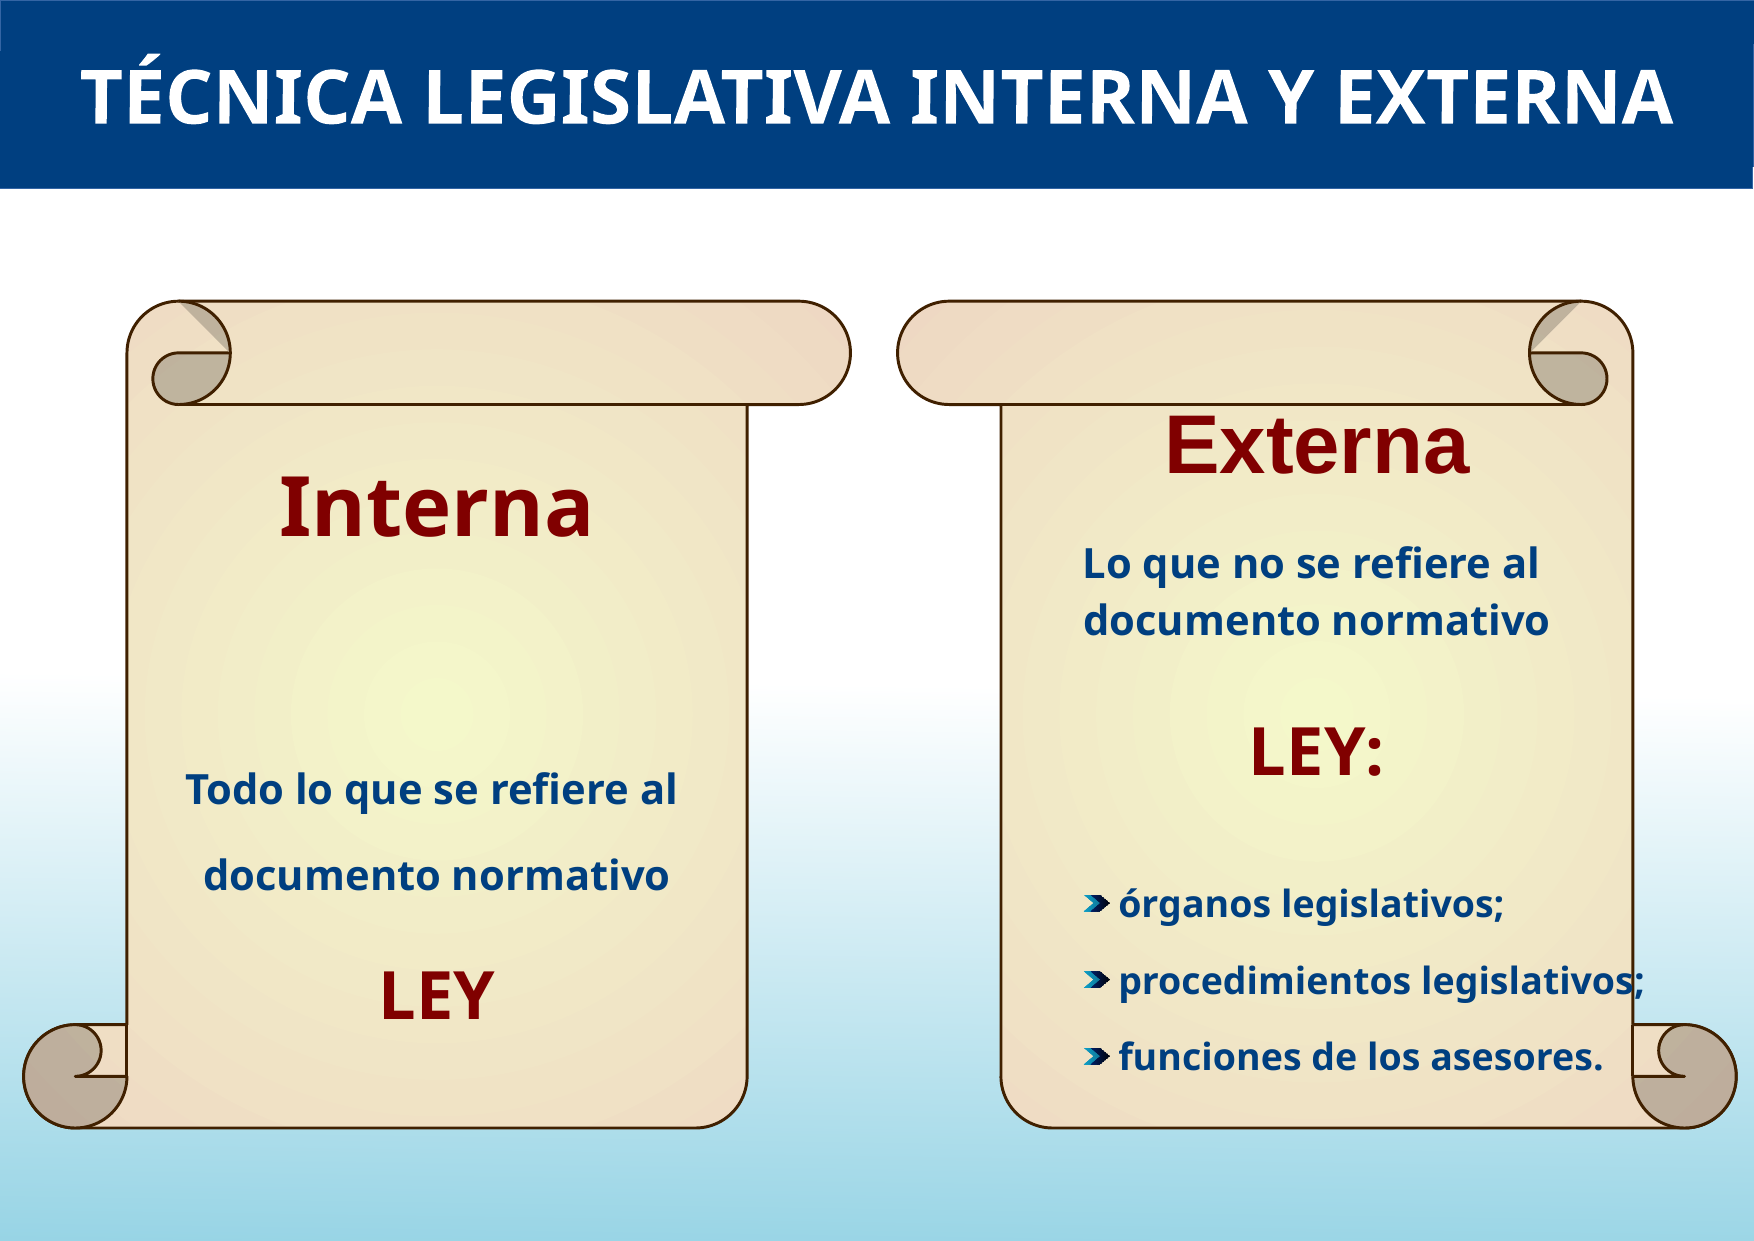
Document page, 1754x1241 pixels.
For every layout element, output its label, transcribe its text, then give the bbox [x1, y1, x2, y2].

text_box Externa Lo que no se refiere al documento normativo LEY: órganos legislativos; procedimientos legislativos; funciones de los asesores. [1000, 301, 1684, 1129]
text_box TÉCNICA LEGISLATIVA INTERNA Y EXTERNA [0, 0, 1754, 189]
text_box Interna Todo lo que se refiere al documento normativo LEY [76, 301, 748, 1129]
text_box Interna Todo lo que se refiere al documento normativo LEY [188, 301, 851, 405]
text_box Externa Lo que no se refiere al documento normativo LEY: órganos legislativos; procedimientos legislativos; funciones de los asesores. [897, 301, 1572, 405]
